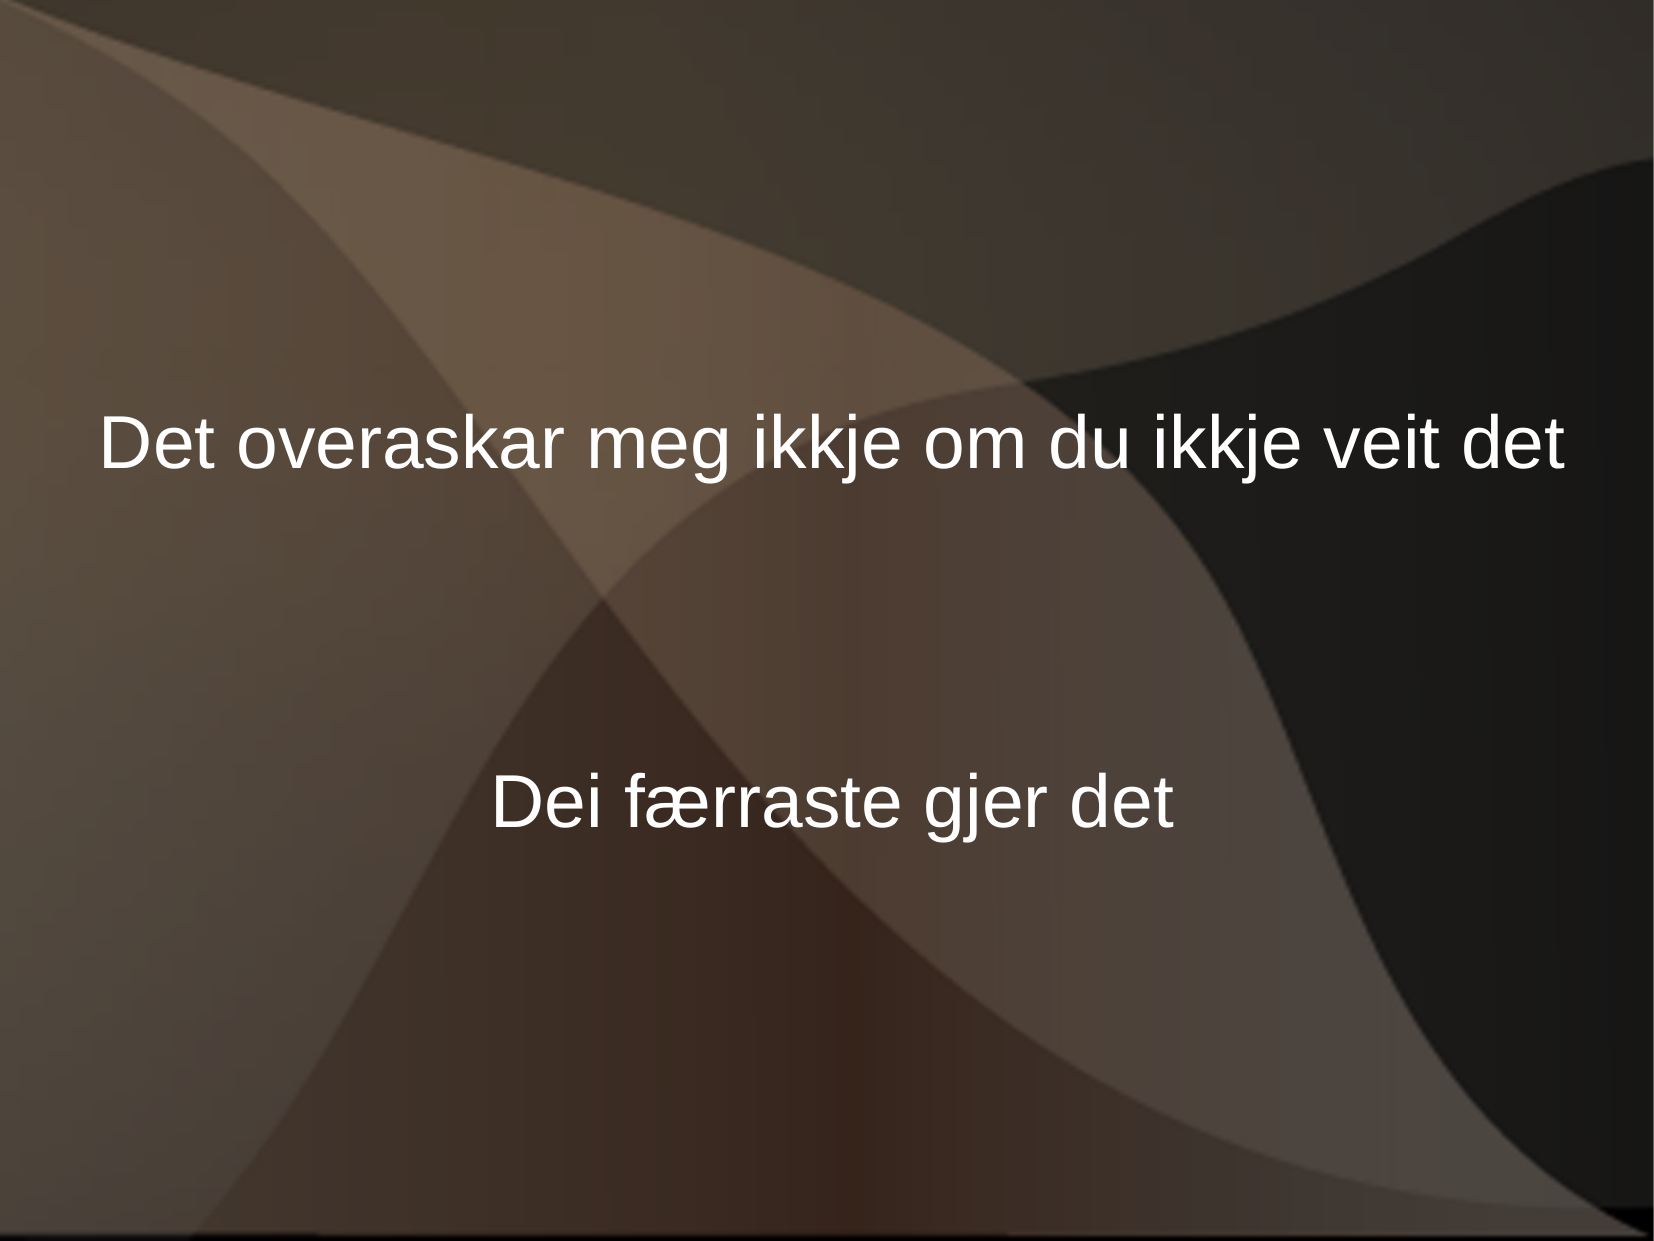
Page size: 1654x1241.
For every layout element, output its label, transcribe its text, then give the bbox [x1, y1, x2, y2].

subtitle Det overaskar meg ikkje om du ikkje veit det Dei færraste gjer det [88, 88, 1577, 1148]
